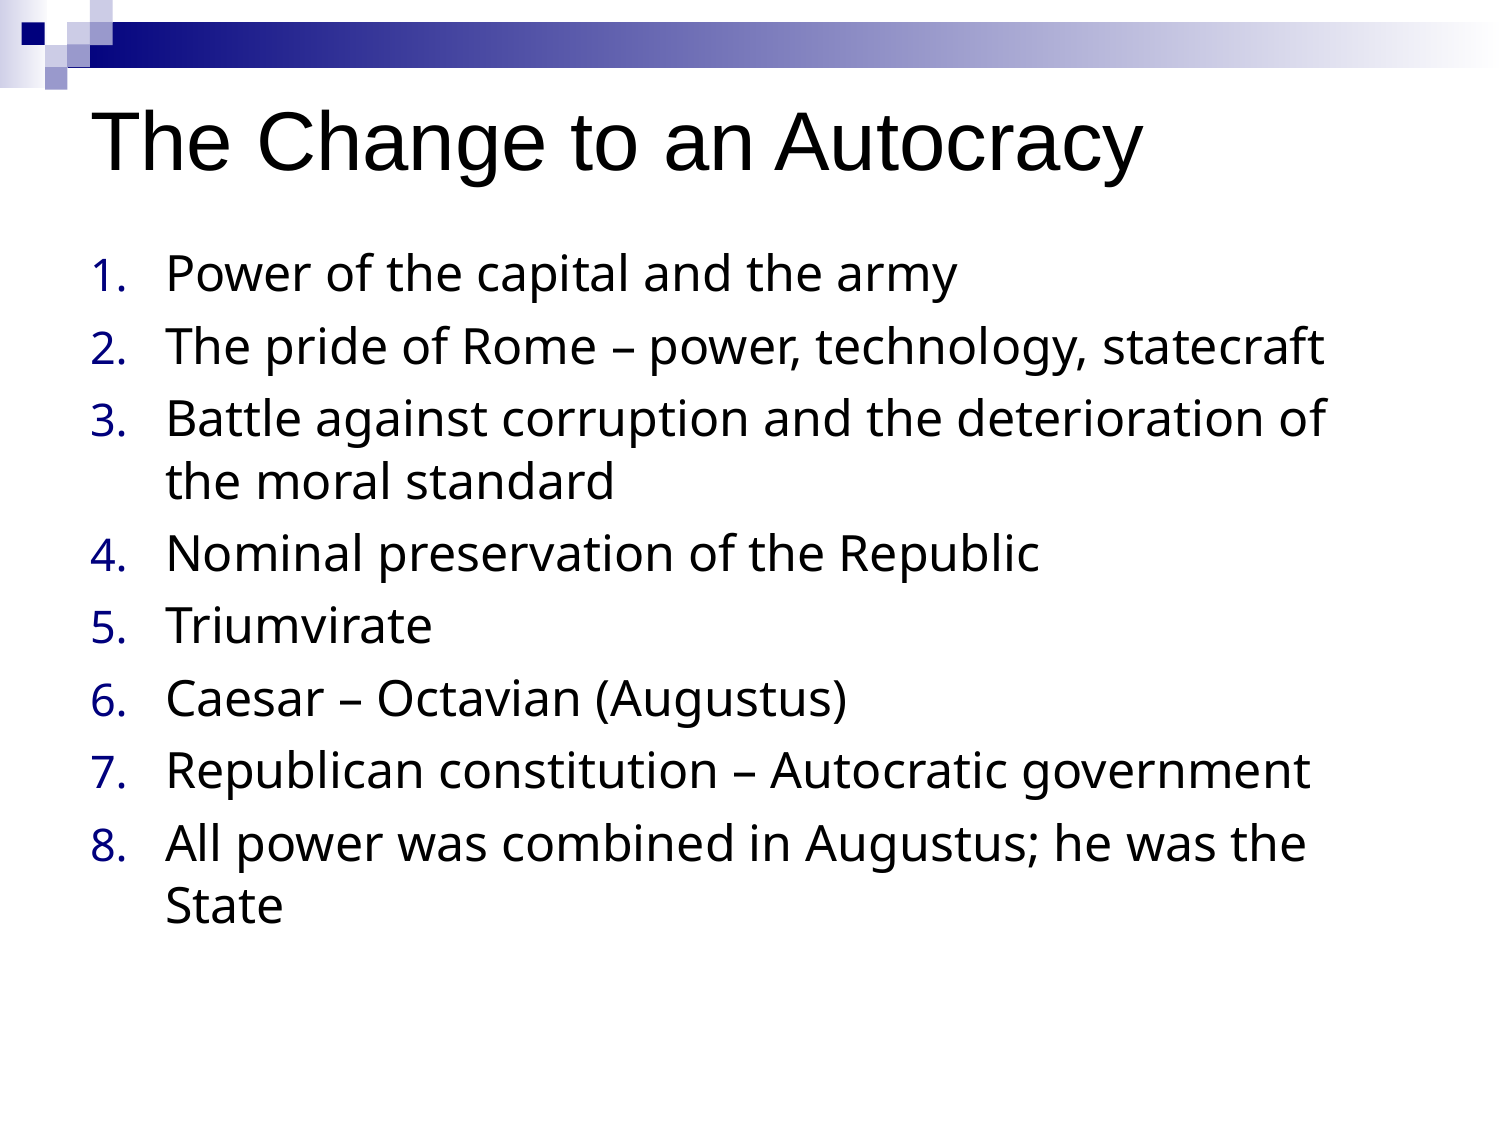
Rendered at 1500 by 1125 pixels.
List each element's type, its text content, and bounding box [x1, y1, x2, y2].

list Power of the capital and the army The pride of Rome – power, technology, statecraft Battle against corruption and the deterioration of the moral standard Nominal preservation of the Republic Triumvirate Caesar – Octavian (Augustus) Republican constitution – Autocratic government All power was combined in Augustus; he was the State [75, 231, 1425, 1024]
title The Change to an Autocracy [75, 54, 1425, 220]
